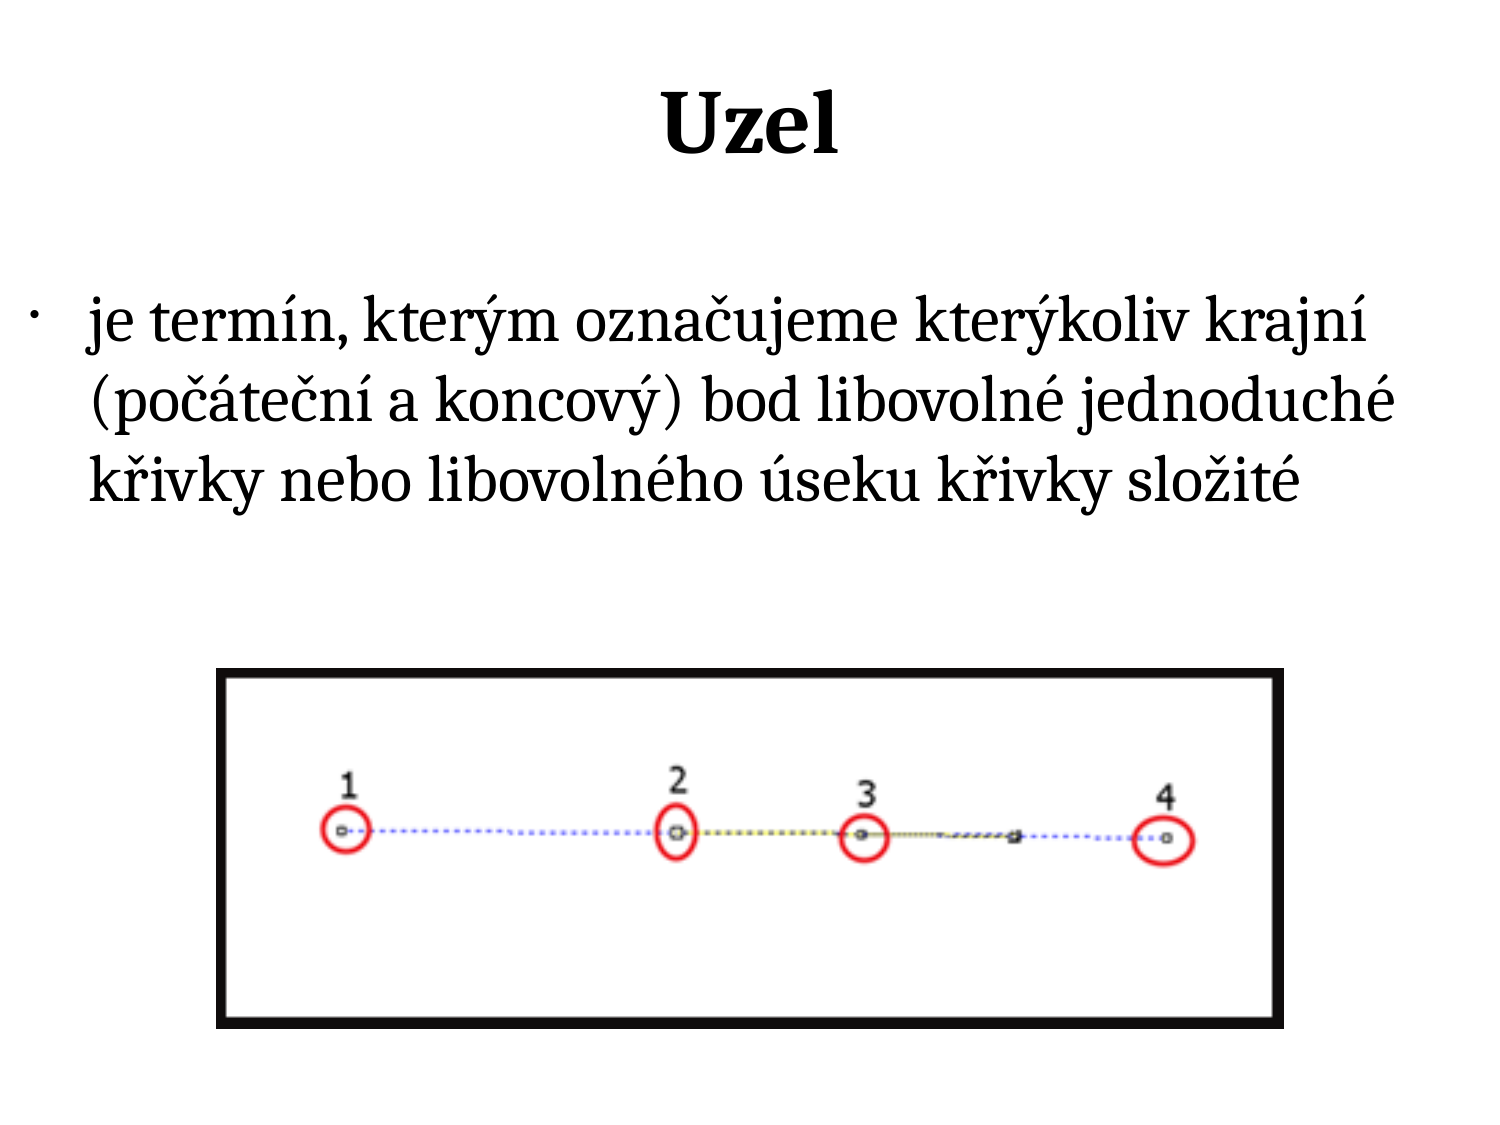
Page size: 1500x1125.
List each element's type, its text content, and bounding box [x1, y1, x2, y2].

text_box je termín, kterým označujeme kterýkoliv krajní (počáteční a koncový) bod libovolné jednoduché křivky nebo libovolného úseku křivky složité [0, 267, 1500, 580]
picture [216, 668, 1284, 1029]
title Uzel [0, 54, 1500, 243]
